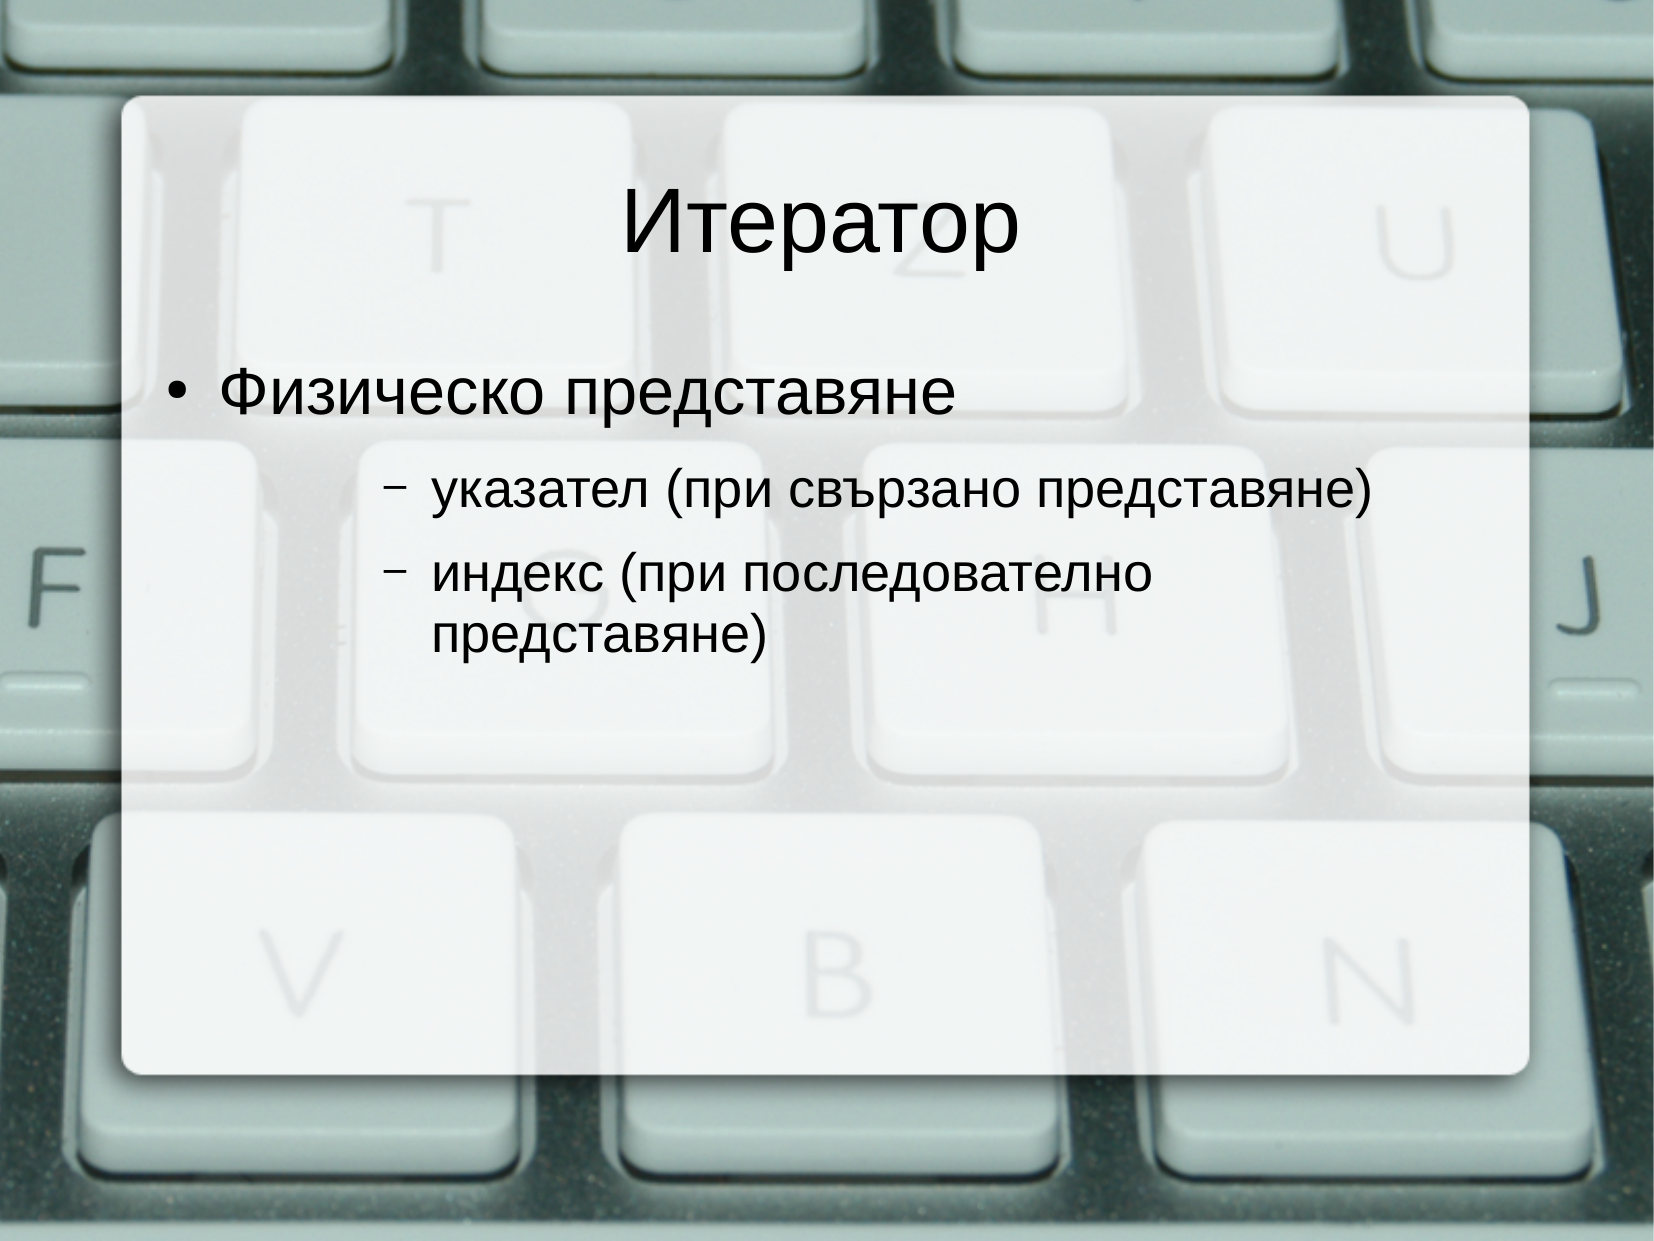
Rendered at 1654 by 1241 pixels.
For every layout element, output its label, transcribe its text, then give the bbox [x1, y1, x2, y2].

picture [0, 0, 1654, 1241]
title Итератор [135, 117, 1506, 325]
list Физическо представяне указател (при свързано представяне) индекс (при последователно представяне) [147, 354, 1506, 1074]
